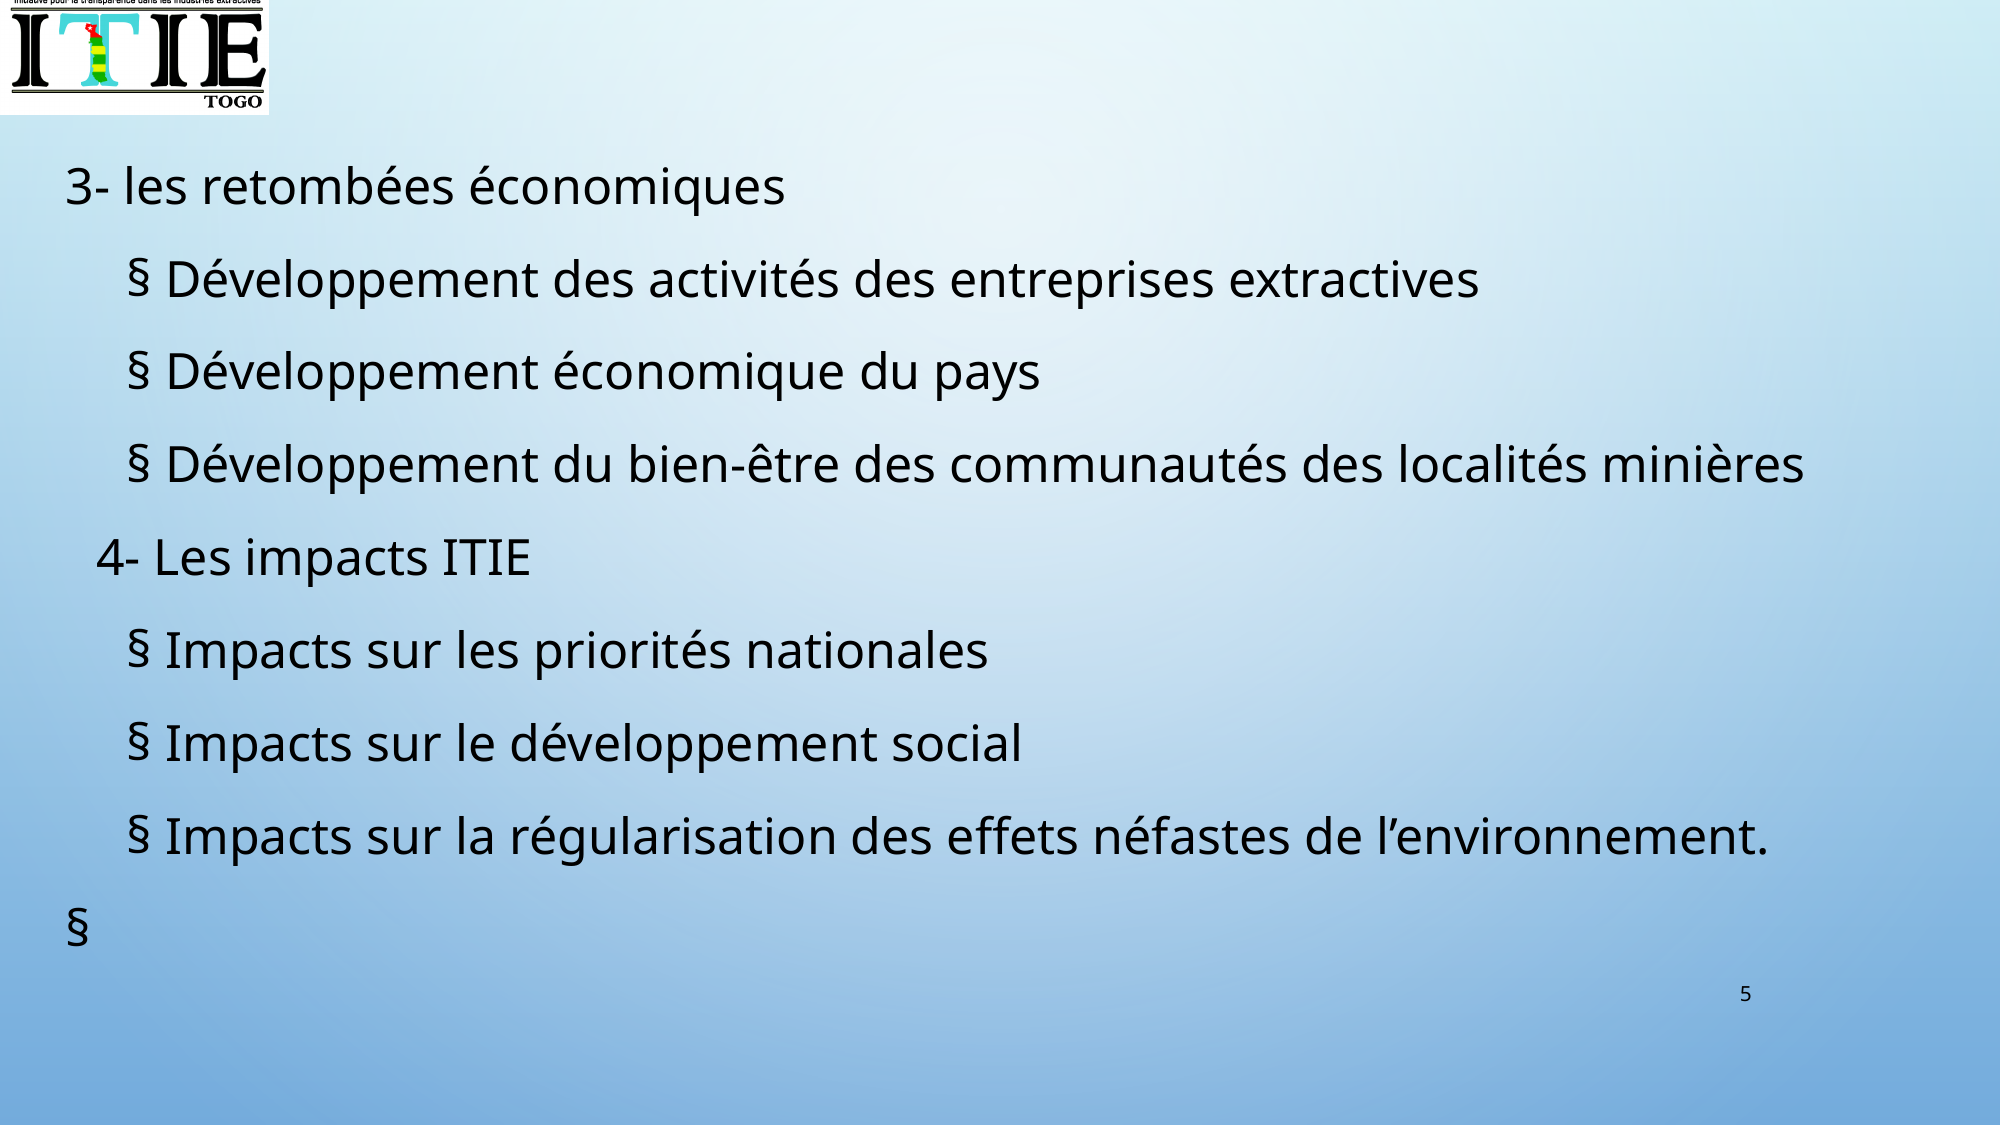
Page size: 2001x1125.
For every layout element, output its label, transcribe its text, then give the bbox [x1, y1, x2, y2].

picture [0, 0, 269, 115]
text_box [1724, 965, 1851, 1025]
list 3- les retombées économiques Développement des activités des entreprises extractives Développement économique du pays Développement du bien-être des communautés des localités minières 4- Les impacts ITIE Impacts sur les priorités nationales Impacts sur le développement social Impacts sur la régularisation des effets néfastes de l’environnement. [50, 134, 1948, 1086]
